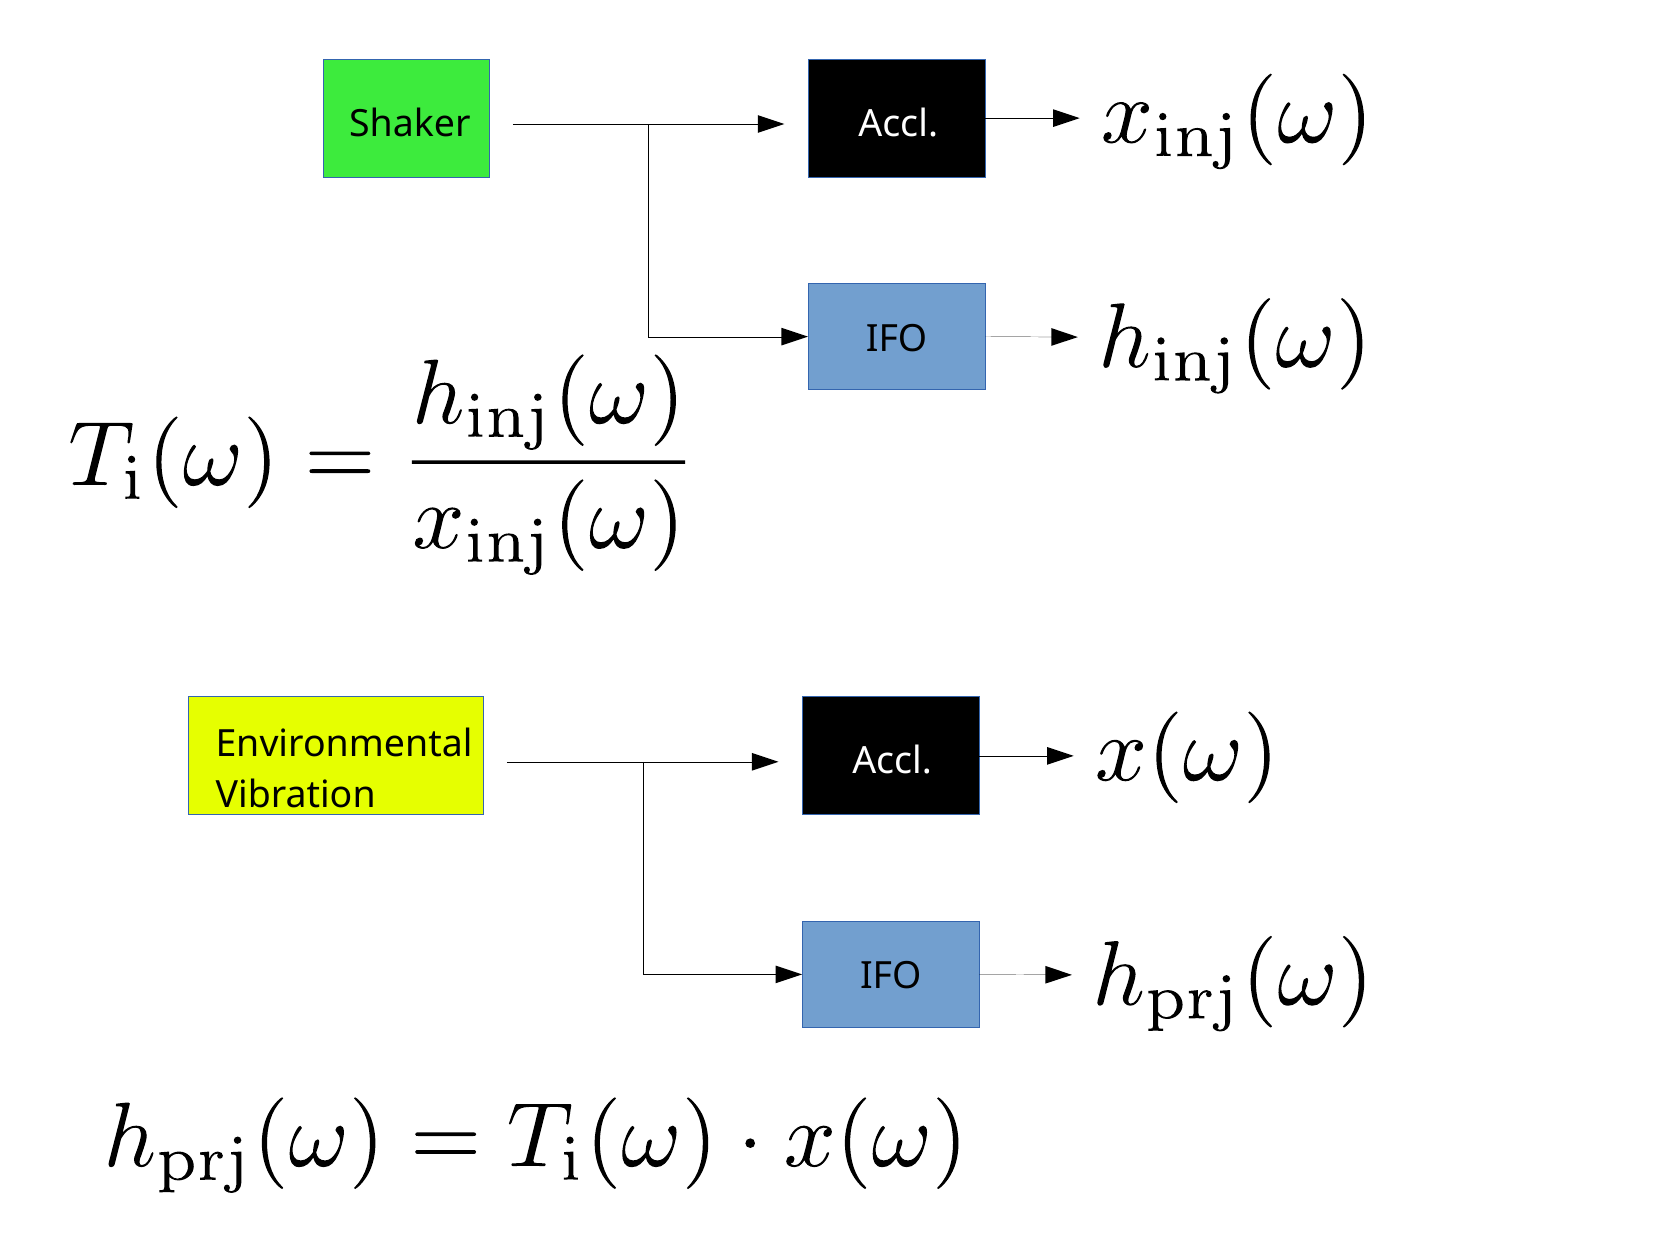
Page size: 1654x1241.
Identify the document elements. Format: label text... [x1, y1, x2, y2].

picture [70, 354, 686, 575]
picture [1103, 73, 1365, 170]
text_box [188, 696, 484, 815]
picture [1097, 711, 1270, 804]
picture [1103, 298, 1363, 394]
text_box [808, 59, 986, 178]
text_box Environmental Vibration [200, 708, 472, 814]
picture [108, 1097, 959, 1193]
text_box IFO [808, 283, 986, 390]
text_box [802, 696, 980, 815]
text_box IFO [802, 921, 980, 1028]
text_box Accl. [843, 88, 952, 149]
picture [1097, 935, 1365, 1032]
text_box [323, 59, 490, 178]
text_box Accl. [837, 726, 946, 787]
text_box Shaker [334, 88, 478, 171]
